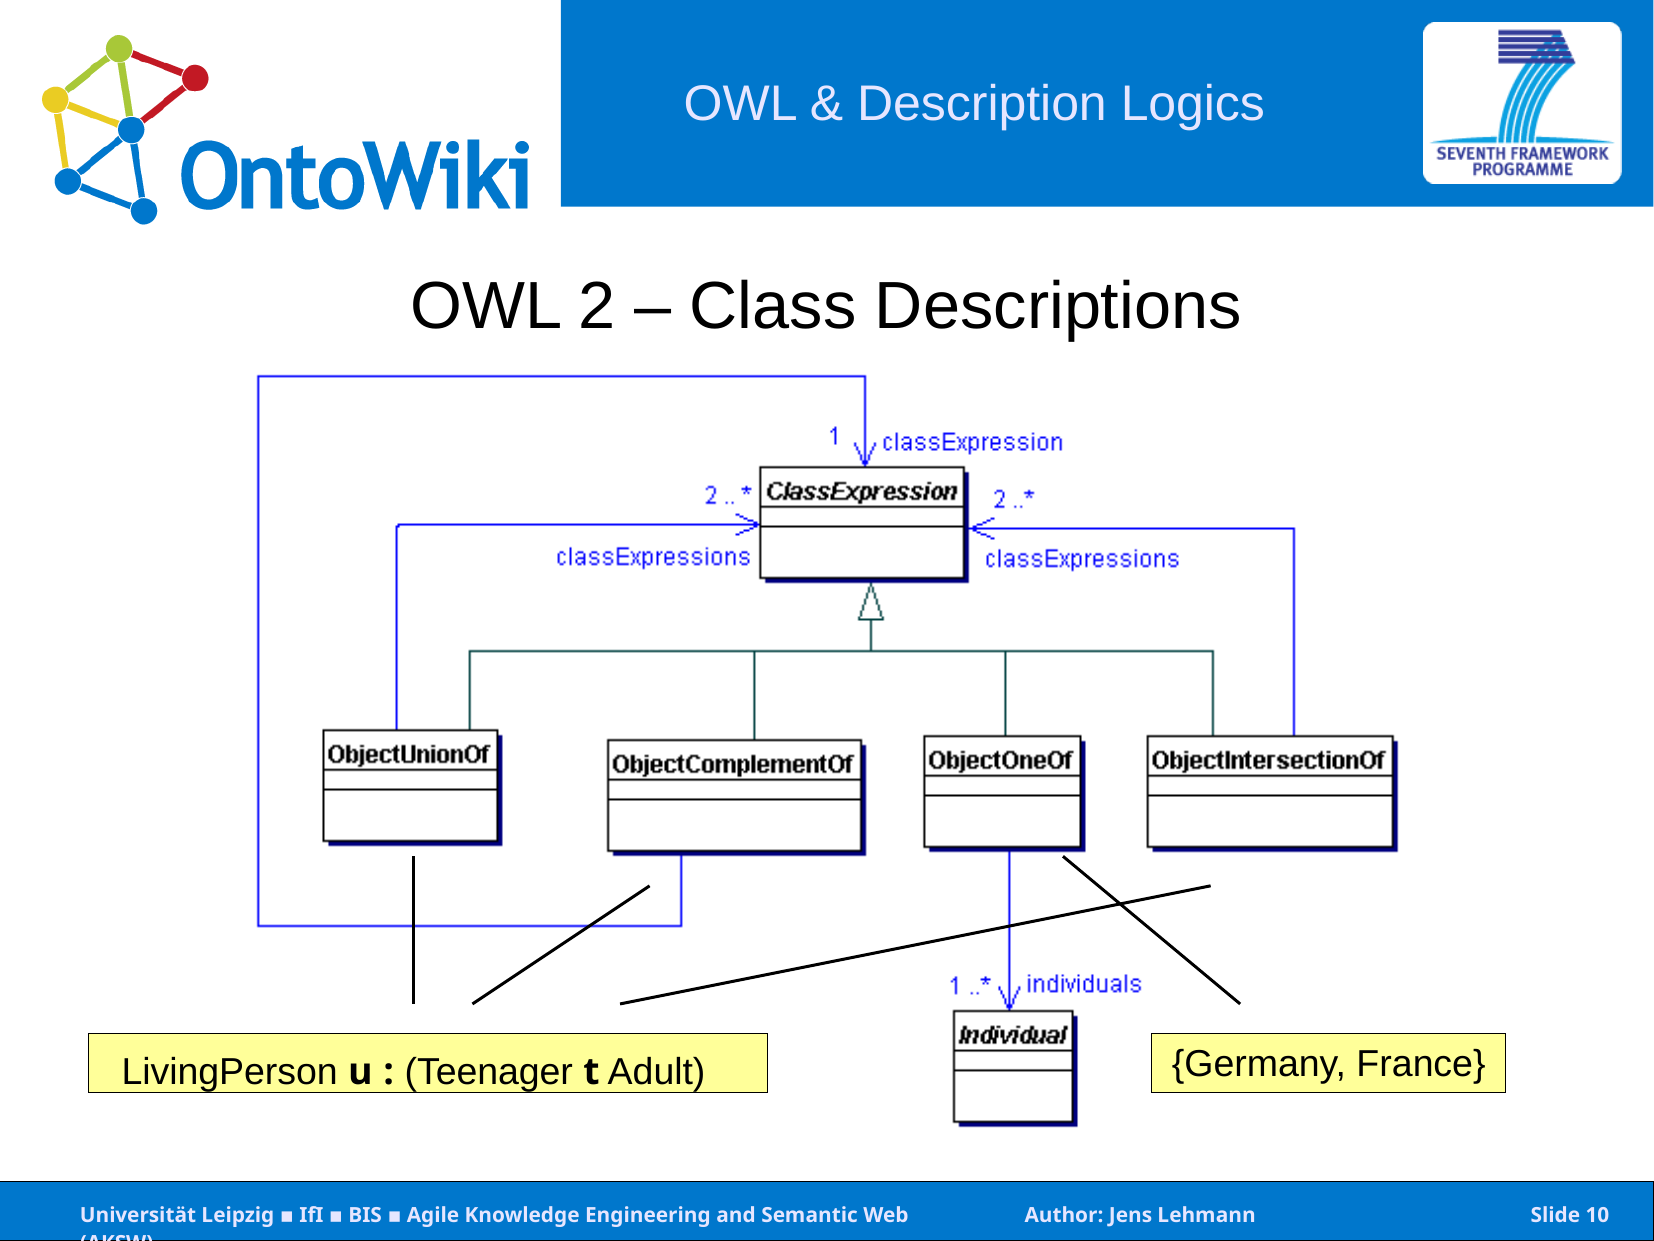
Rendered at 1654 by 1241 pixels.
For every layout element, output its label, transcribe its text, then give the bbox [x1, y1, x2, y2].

picture [41, 34, 532, 231]
text_box {Germany, France} [1151, 1033, 1506, 1093]
picture [1423, 22, 1622, 184]
picture [236, 354, 1418, 1147]
text_box LivingPerson u : (Teenager t Adult) [106, 1037, 754, 1123]
title OWL 2 – Class Descriptions [82, 243, 1571, 368]
text_box [88, 1033, 768, 1093]
